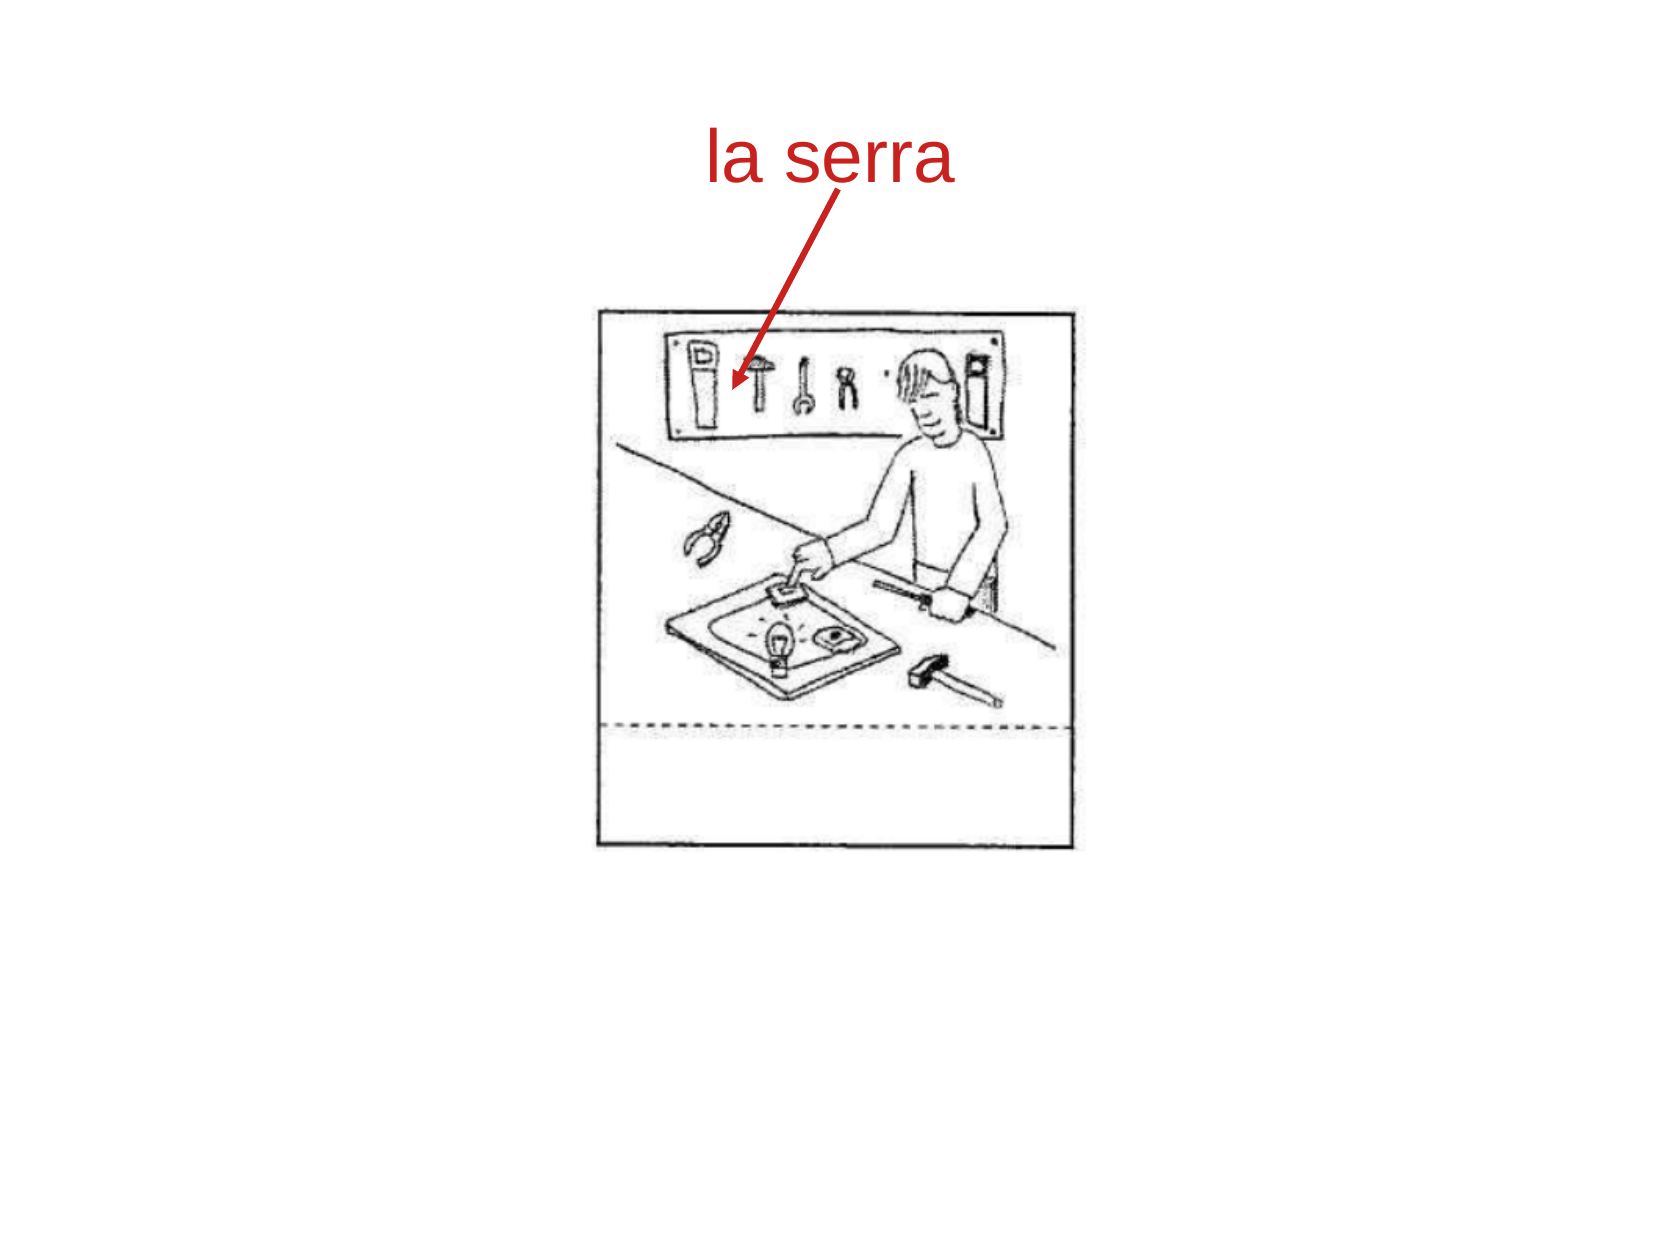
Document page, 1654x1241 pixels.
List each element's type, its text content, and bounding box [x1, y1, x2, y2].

text_box la serra [289, 49, 1371, 257]
picture [581, 291, 1094, 873]
